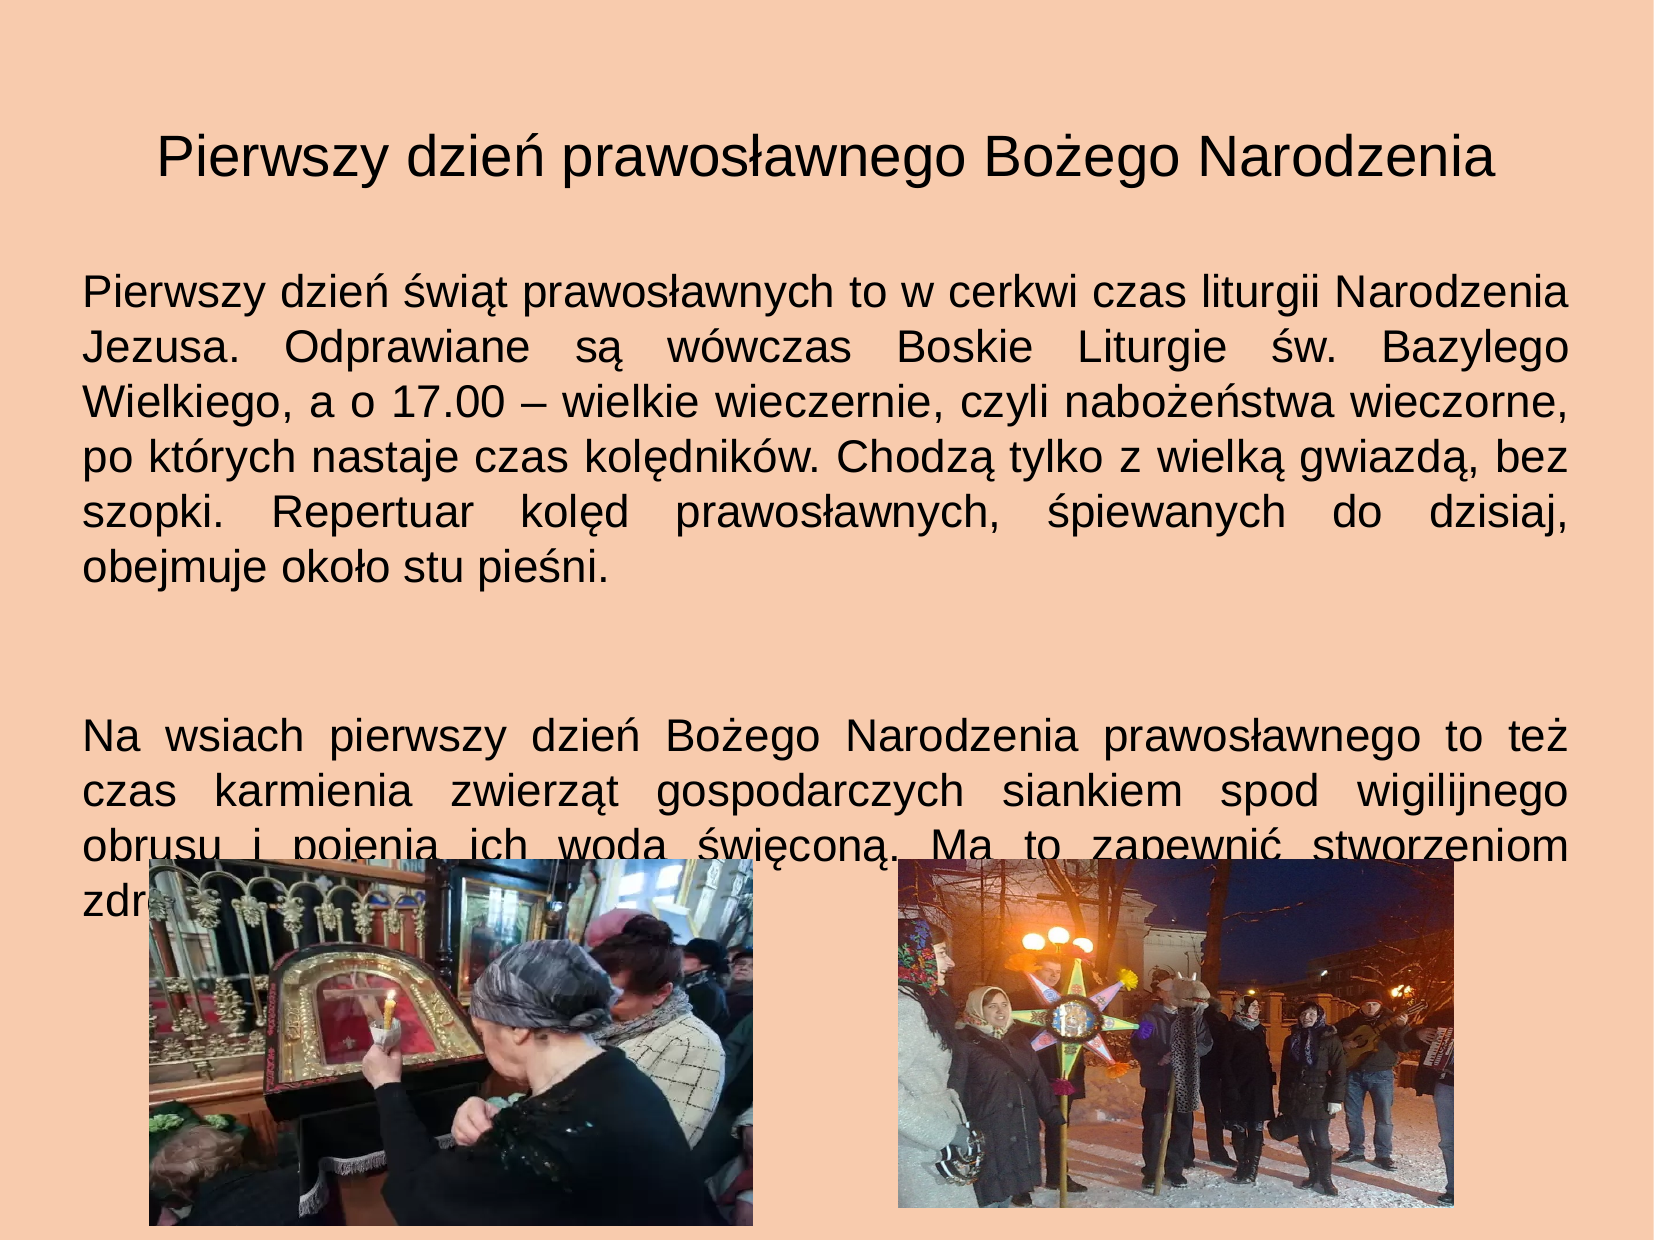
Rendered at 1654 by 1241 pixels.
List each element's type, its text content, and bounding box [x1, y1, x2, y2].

subtitle Pierwszy dzień świąt prawosławnych to w cerkwi czas liturgii Narodzenia Jezusa. Odprawiane są wówczas Boskie Liturgie św. Bazylego Wielkiego, a o 17.00 – wielkie wieczernie, czyli nabożeństwa wieczorne, po których nastaje czas kolędników. Chodzą tylko z wielką gwiazdą, bez szopki. Repertuar kolęd prawosławnych, śpiewanych do dzisiaj, obejmuje około stu pieśni. Na wsiach pierwszy dzień Bożego Narodzenia prawosławnego to też czas karmienia zwierząt gospodarczych siankiem spod wigilijnego obrusu i pojenia ich wodą święconą. Ma to zapewnić stworzeniom zdrowie w nadchodzącym roku. [82, 177, 1571, 795]
picture [898, 859, 1454, 1208]
picture [149, 859, 753, 1227]
title Pierwszy dzień prawosławnego Bożego Narodzenia [82, 49, 1571, 177]
